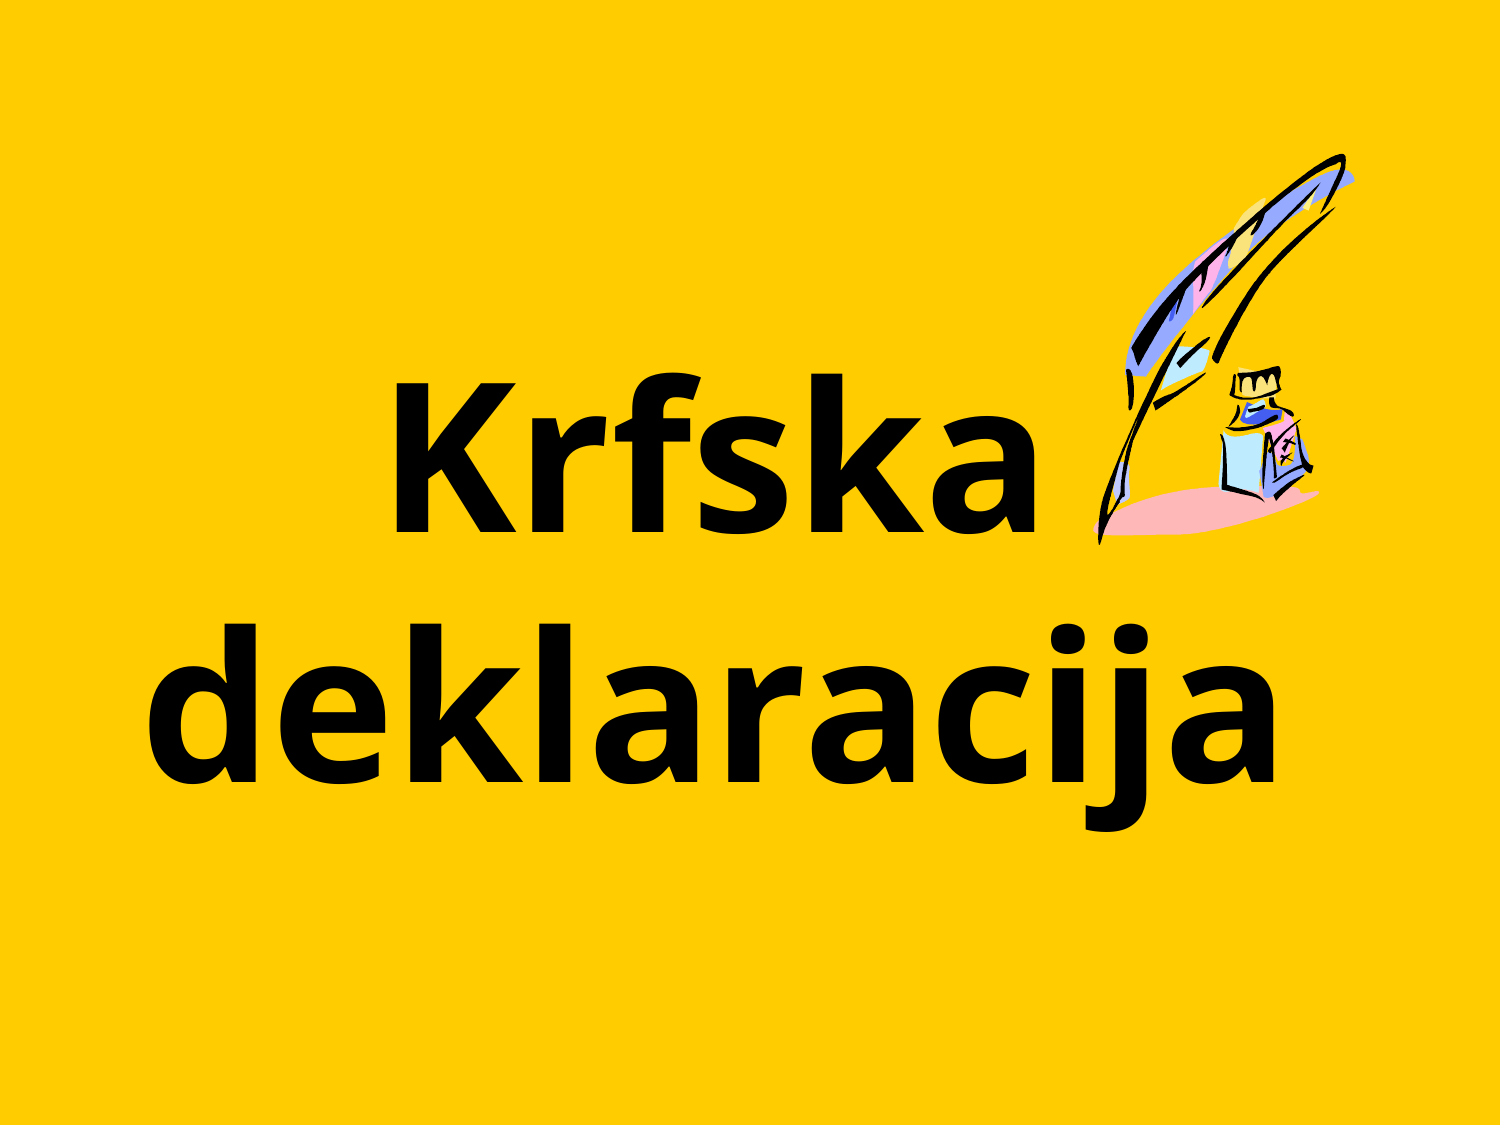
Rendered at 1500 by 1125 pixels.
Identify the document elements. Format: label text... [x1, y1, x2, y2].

picture [1092, 148, 1360, 550]
title Krfska deklaracija [41, 101, 1388, 1047]
